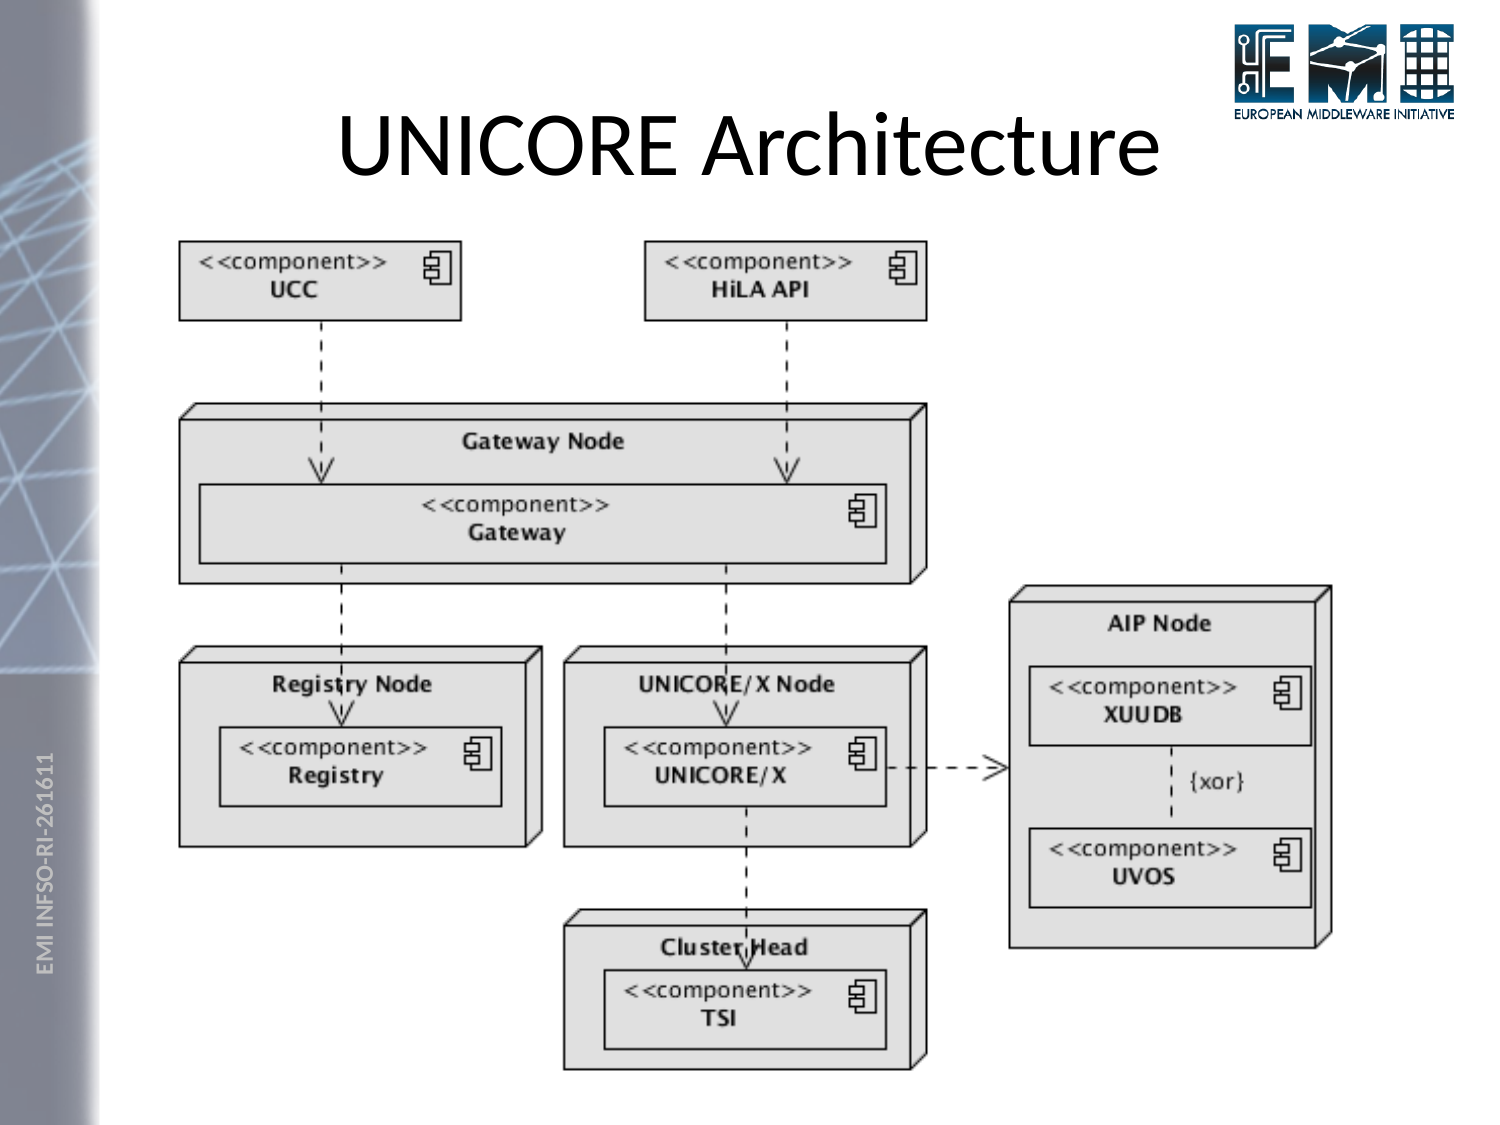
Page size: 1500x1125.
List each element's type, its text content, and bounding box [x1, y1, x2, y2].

picture [0, 0, 111, 1125]
picture [1185, 8, 1500, 140]
title UNICORE Architecture [75, 44, 1425, 233]
picture [175, 237, 1341, 1079]
